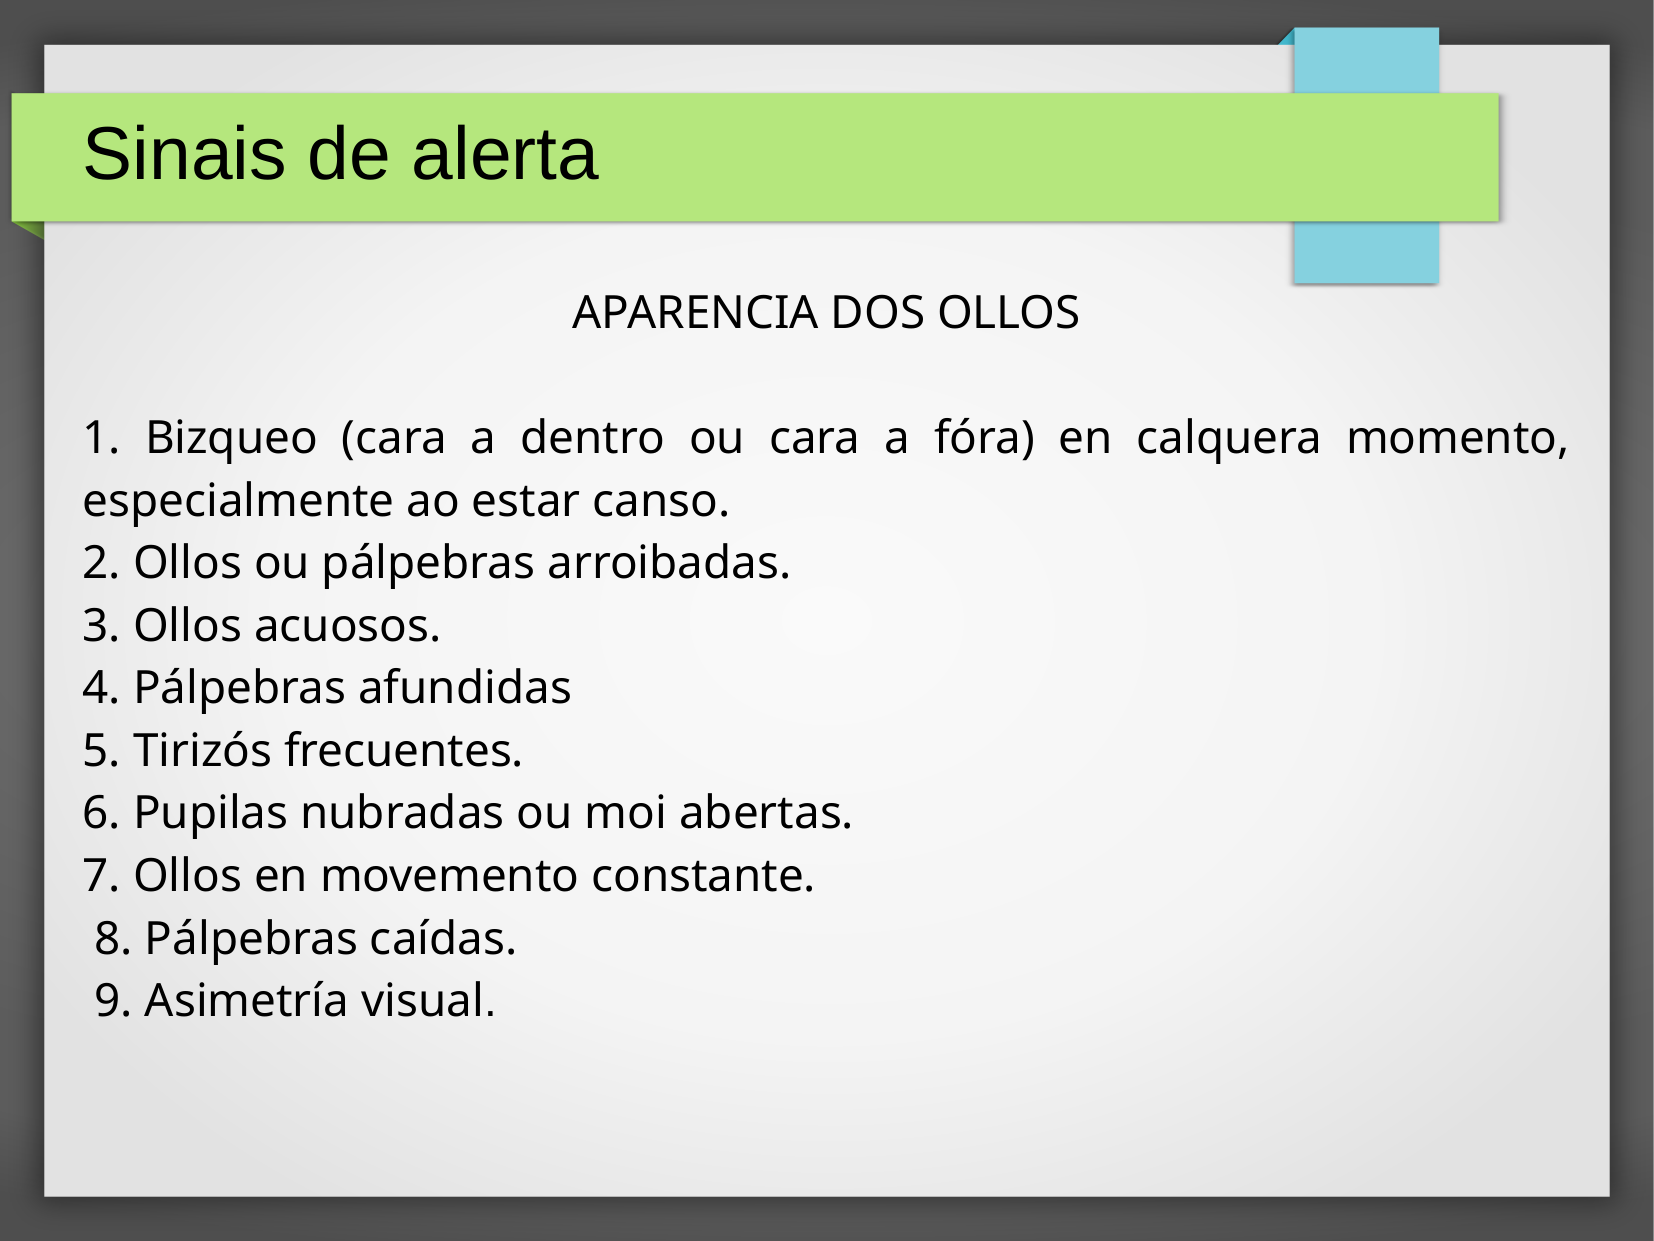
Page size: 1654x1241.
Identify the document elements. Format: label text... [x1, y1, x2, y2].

subtitle APARENCIA DOS OLLOS 1. Bizqueo (cara a dentro ou cara a fóra) en calquera momento, especialmente ao estar canso. 2. Ollos ou pálpebras arroibadas. 3. Ollos acuosos. 4. Pálpebras afundidas 5. Tirizós frecuentes. 6. Pupilas nubradas ou moi abertas. 7. Ollos en movemento constante. 8. Pálpebras caídas. 9. Asimetría visual. [82, 295, 1571, 1015]
picture [0, 0, 1654, 1241]
title Sinais de alerta [82, 94, 1264, 213]
